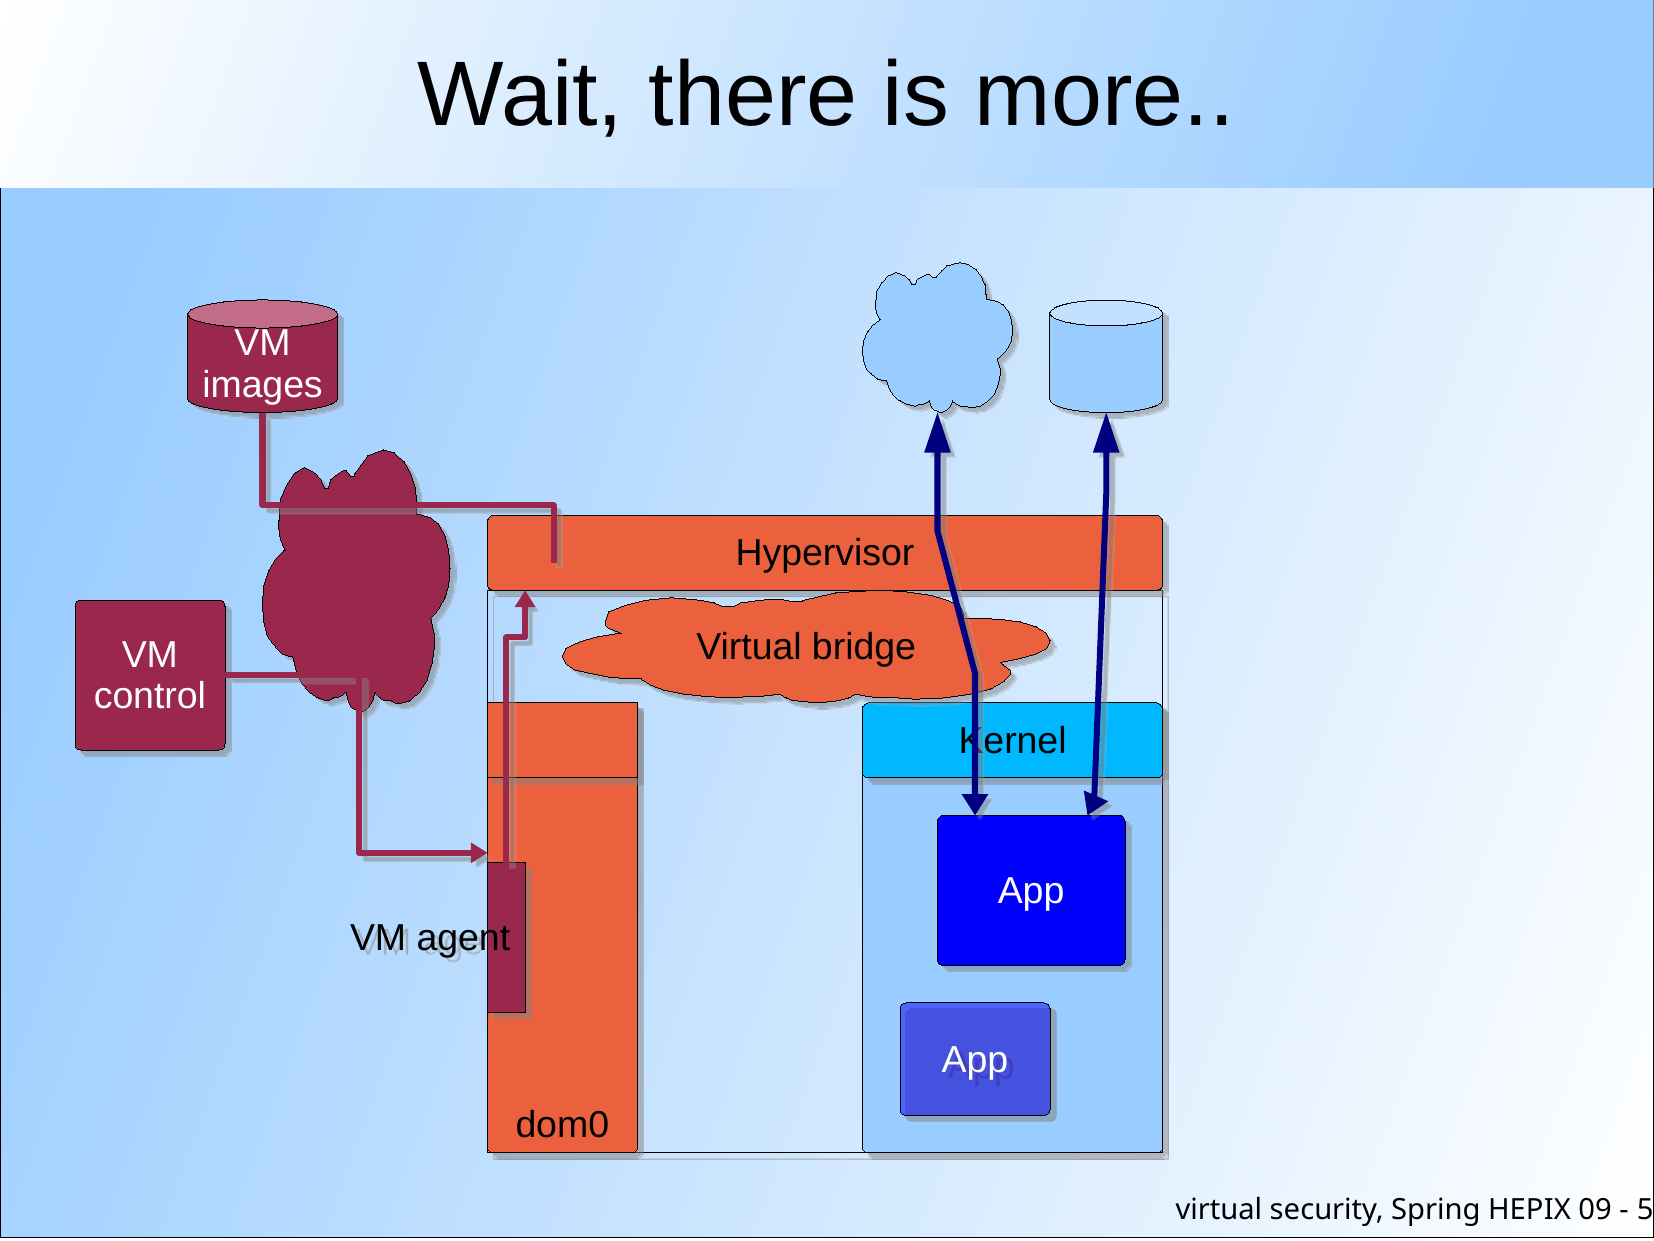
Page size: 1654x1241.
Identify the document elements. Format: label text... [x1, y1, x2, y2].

text_box Kernel [985, 702, 1090, 778]
text_box [280, 449, 417, 499]
text_box Hypervisor [487, 515, 950, 591]
text_box [302, 684, 353, 709]
text_box Hypervisor [947, 515, 1101, 591]
text_box Kernel [1100, 702, 1163, 778]
text_box [516, 702, 638, 778]
text_box [984, 778, 1086, 815]
text_box Kernel [862, 702, 971, 778]
text_box [1049, 314, 1163, 413]
text_box Virtual bridge [970, 618, 1051, 691]
text_box App [900, 1002, 1051, 1116]
text_box dom0 [487, 778, 638, 1153]
text_box Virtual bridge [562, 590, 971, 703]
text_box VM images [187, 315, 338, 413]
text_box VM control [75, 600, 226, 751]
text_box [862, 262, 1013, 413]
title Wait, there is more.. [82, 0, 1571, 188]
text_box App [937, 815, 1126, 966]
text_box [862, 775, 1162, 1152]
text_box Hypervisor [1111, 515, 1163, 591]
text_box VM agent [487, 862, 526, 1013]
text_box dom0 [487, 778, 503, 862]
text_box [262, 512, 451, 710]
text_box [487, 702, 503, 778]
